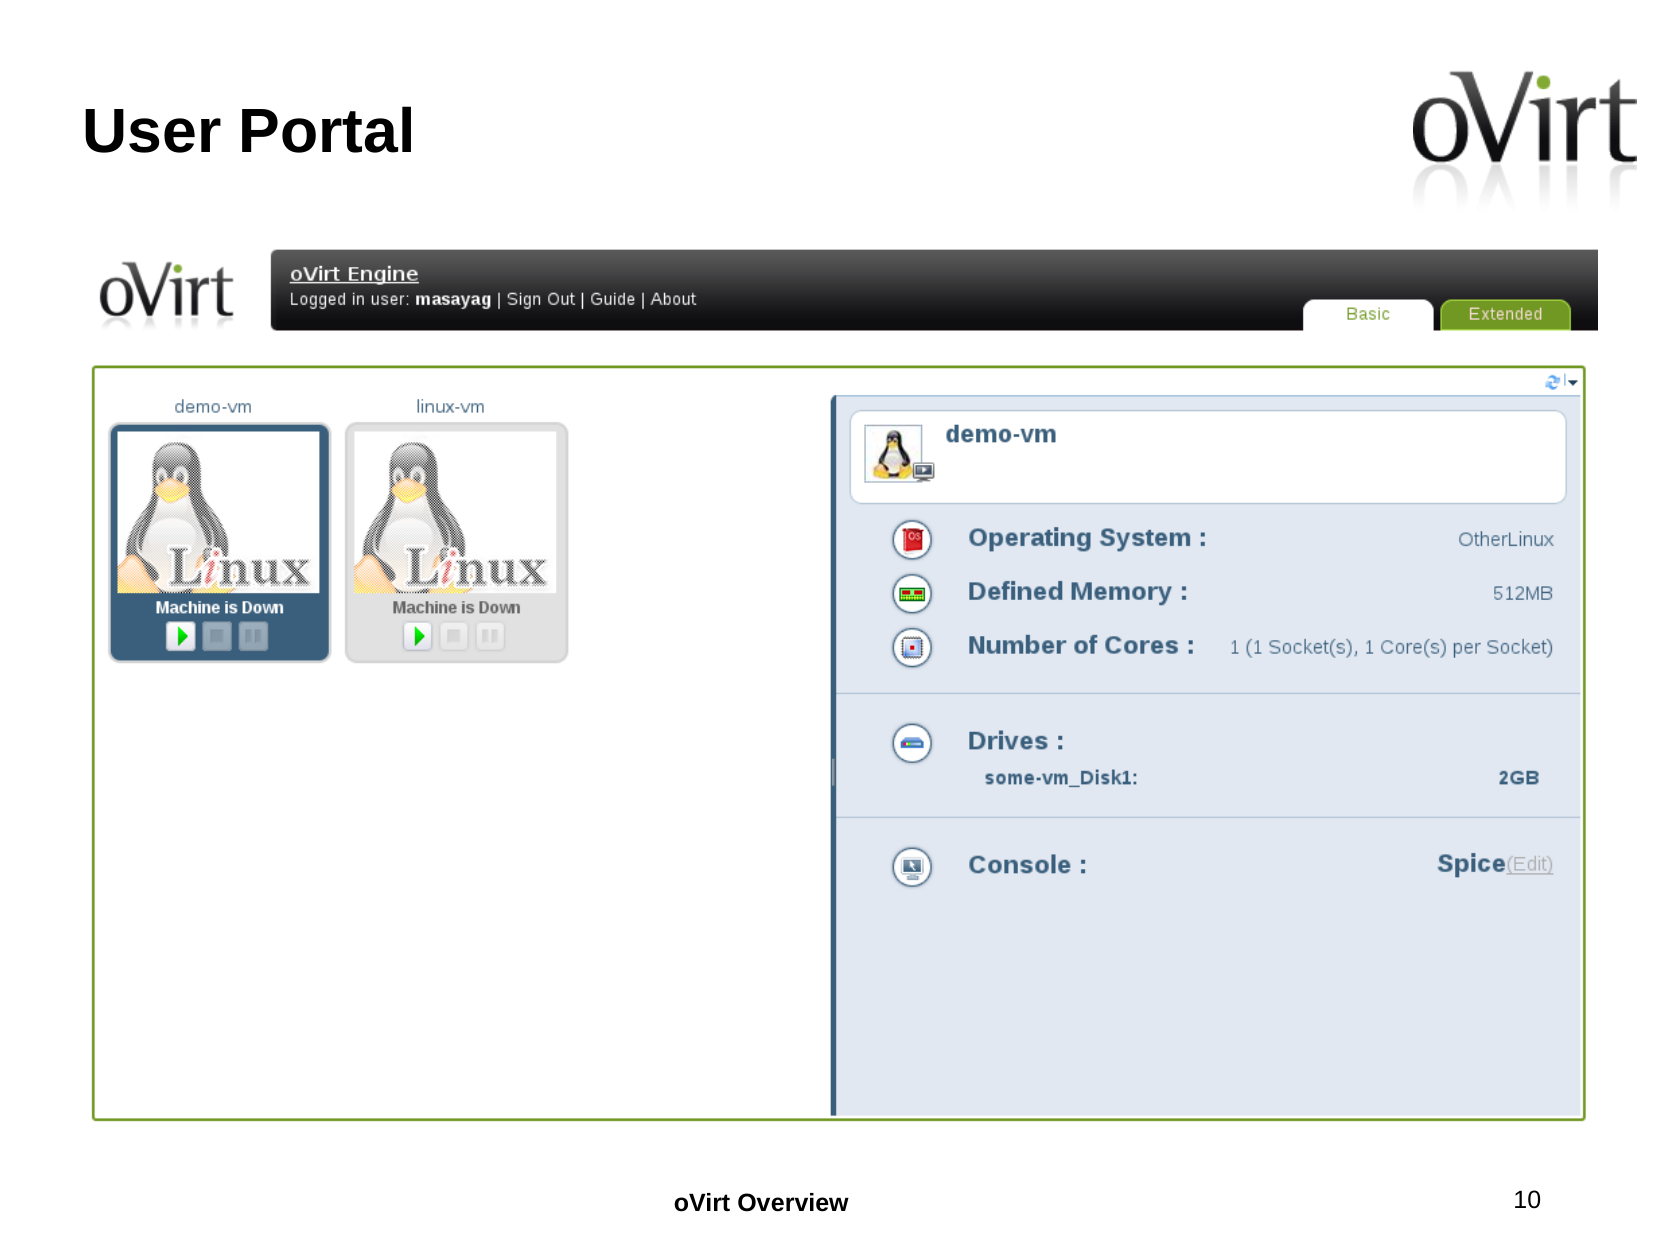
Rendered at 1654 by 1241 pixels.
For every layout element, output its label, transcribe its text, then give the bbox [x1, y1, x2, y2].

title User Portal [82, 37, 1571, 226]
picture [80, 231, 1598, 1132]
picture [1571, 63, 1637, 212]
